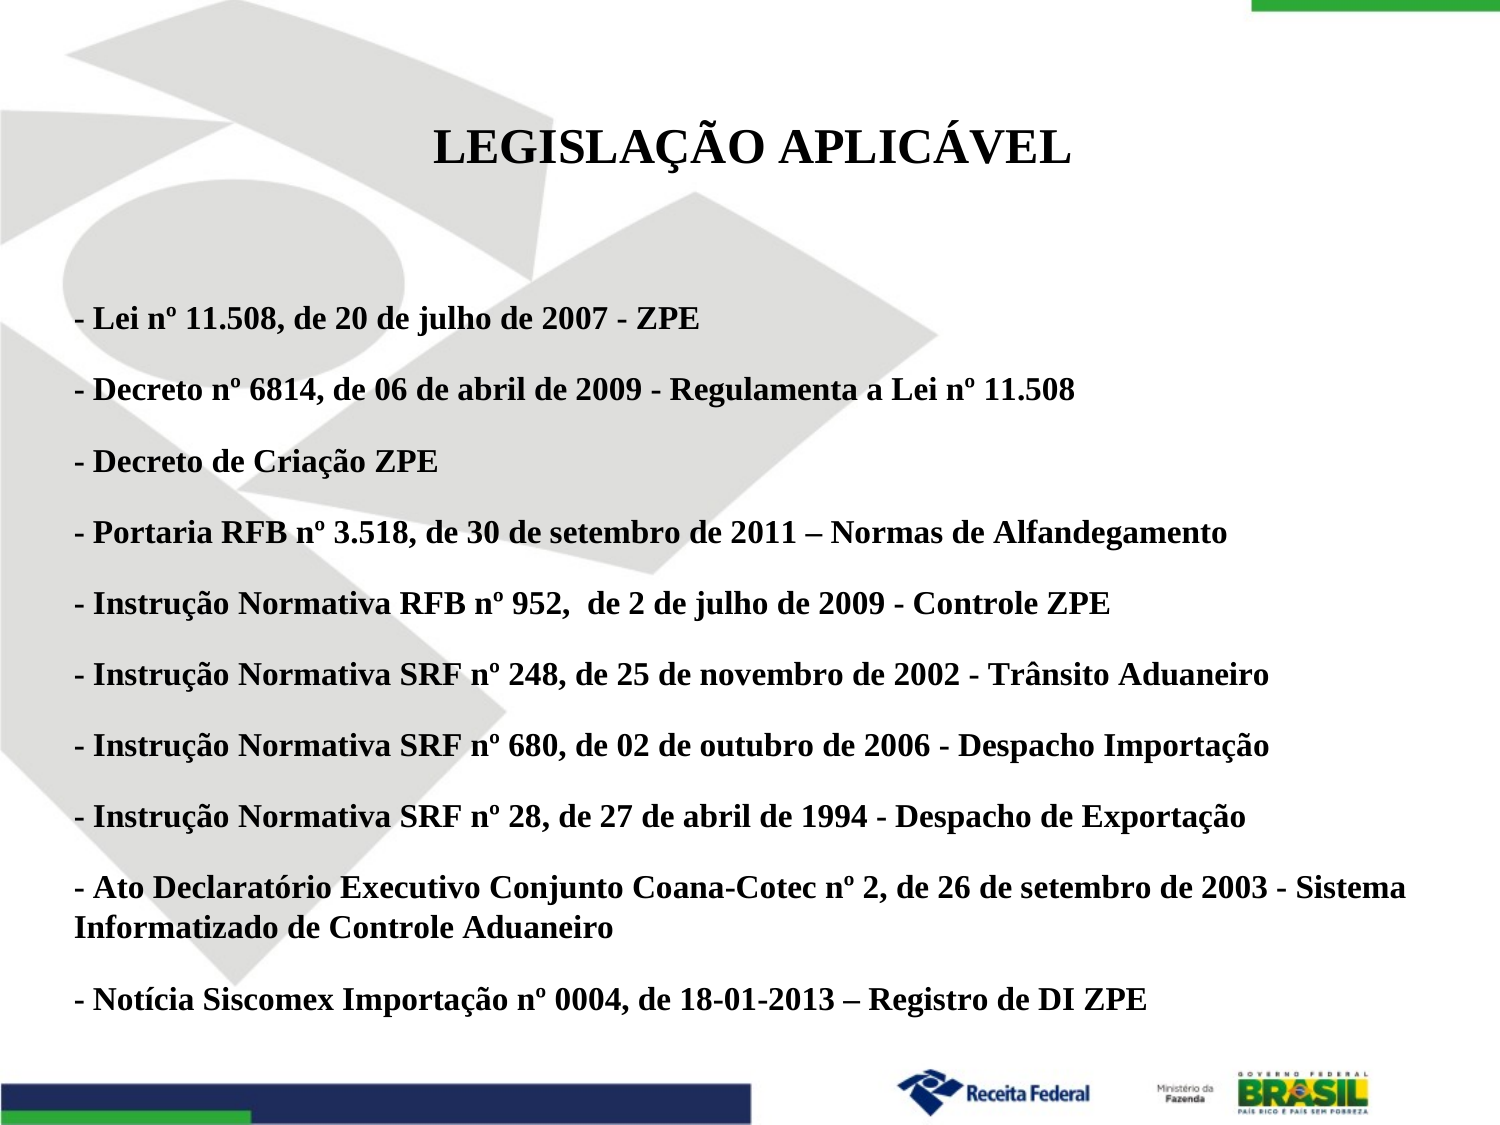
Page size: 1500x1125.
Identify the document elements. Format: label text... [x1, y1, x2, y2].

picture [0, 0, 1500, 1125]
text_box LEGISLAÇÃO APLICÁVEL - Lei nº 11.508, de 20 de julho de 2007 - ZPE - Decreto nº 6814, de 06 de abril de 2009 - Regulamenta a Lei nº 11.508 - Decreto de Criação ZPE - Portaria RFB nº 3.518, de 30 de setembro de 2011 – Normas de Alfandegamento - Instrução Normativa RFB nº 952, de 2 de julho de 2009 - Controle ZPE - Instrução Normativa SRF nº 248, de 25 de novembro de 2002 - Trânsito Aduaneiro - Instrução Normativa SRF nº 680, de 02 de outubro de 2006 - Despacho Importação - Instrução Normativa SRF nº 28, de 27 de abril de 1994 - Despacho de Exportação - Ato Declaratório Executivo Conjunto Coana-Cotec nº 2, de 26 de setembro de 2003 - Sistema Informatizado de Controle Aduaneiro - Notícia Siscomex Importação nº 0004, de 18-01-2013 – Registro de DI ZPE [58, 106, 1447, 1086]
